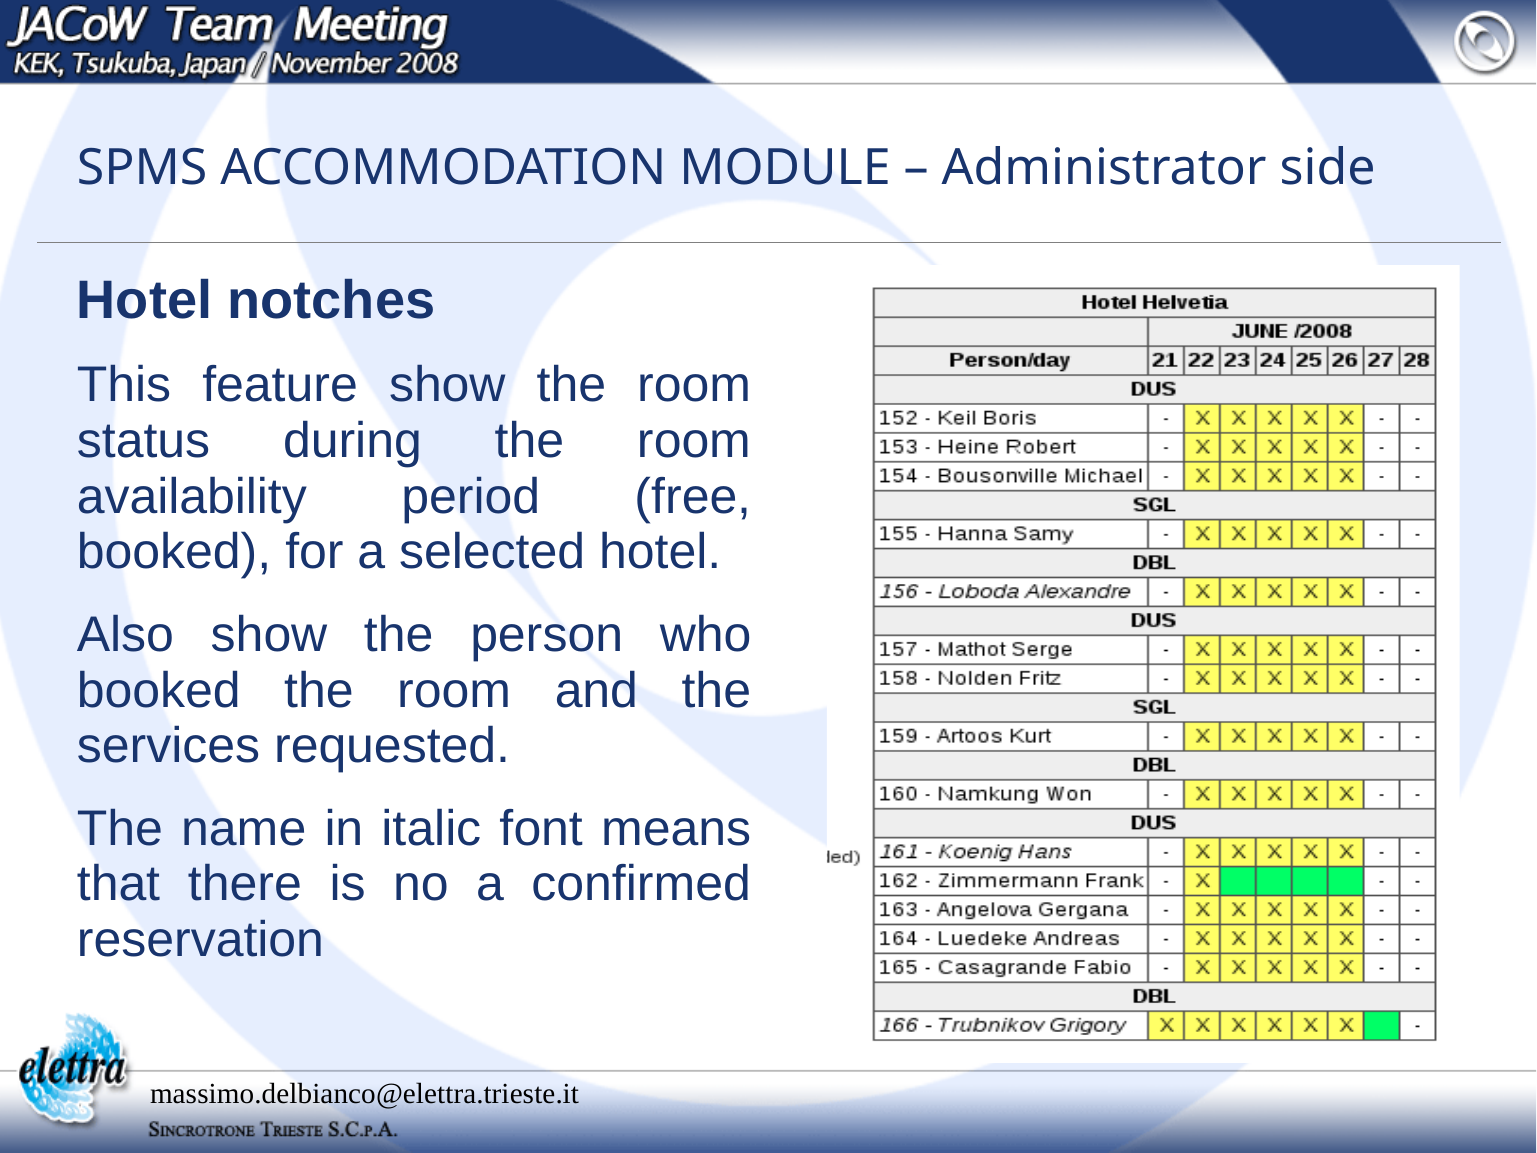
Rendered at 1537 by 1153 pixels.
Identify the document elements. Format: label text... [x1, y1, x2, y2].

picture [0, 0, 1537, 1153]
title SPMS ACCOMMODATION MODULE – Administrator side [76, 101, 1460, 228]
list Hotel notches This feature show the room status during the room availability period (free, booked), for a selected hotel. Also show the person who booked the room and the services requested. The name in italic font means that there is no a confirmed reservation [76, 269, 752, 1031]
